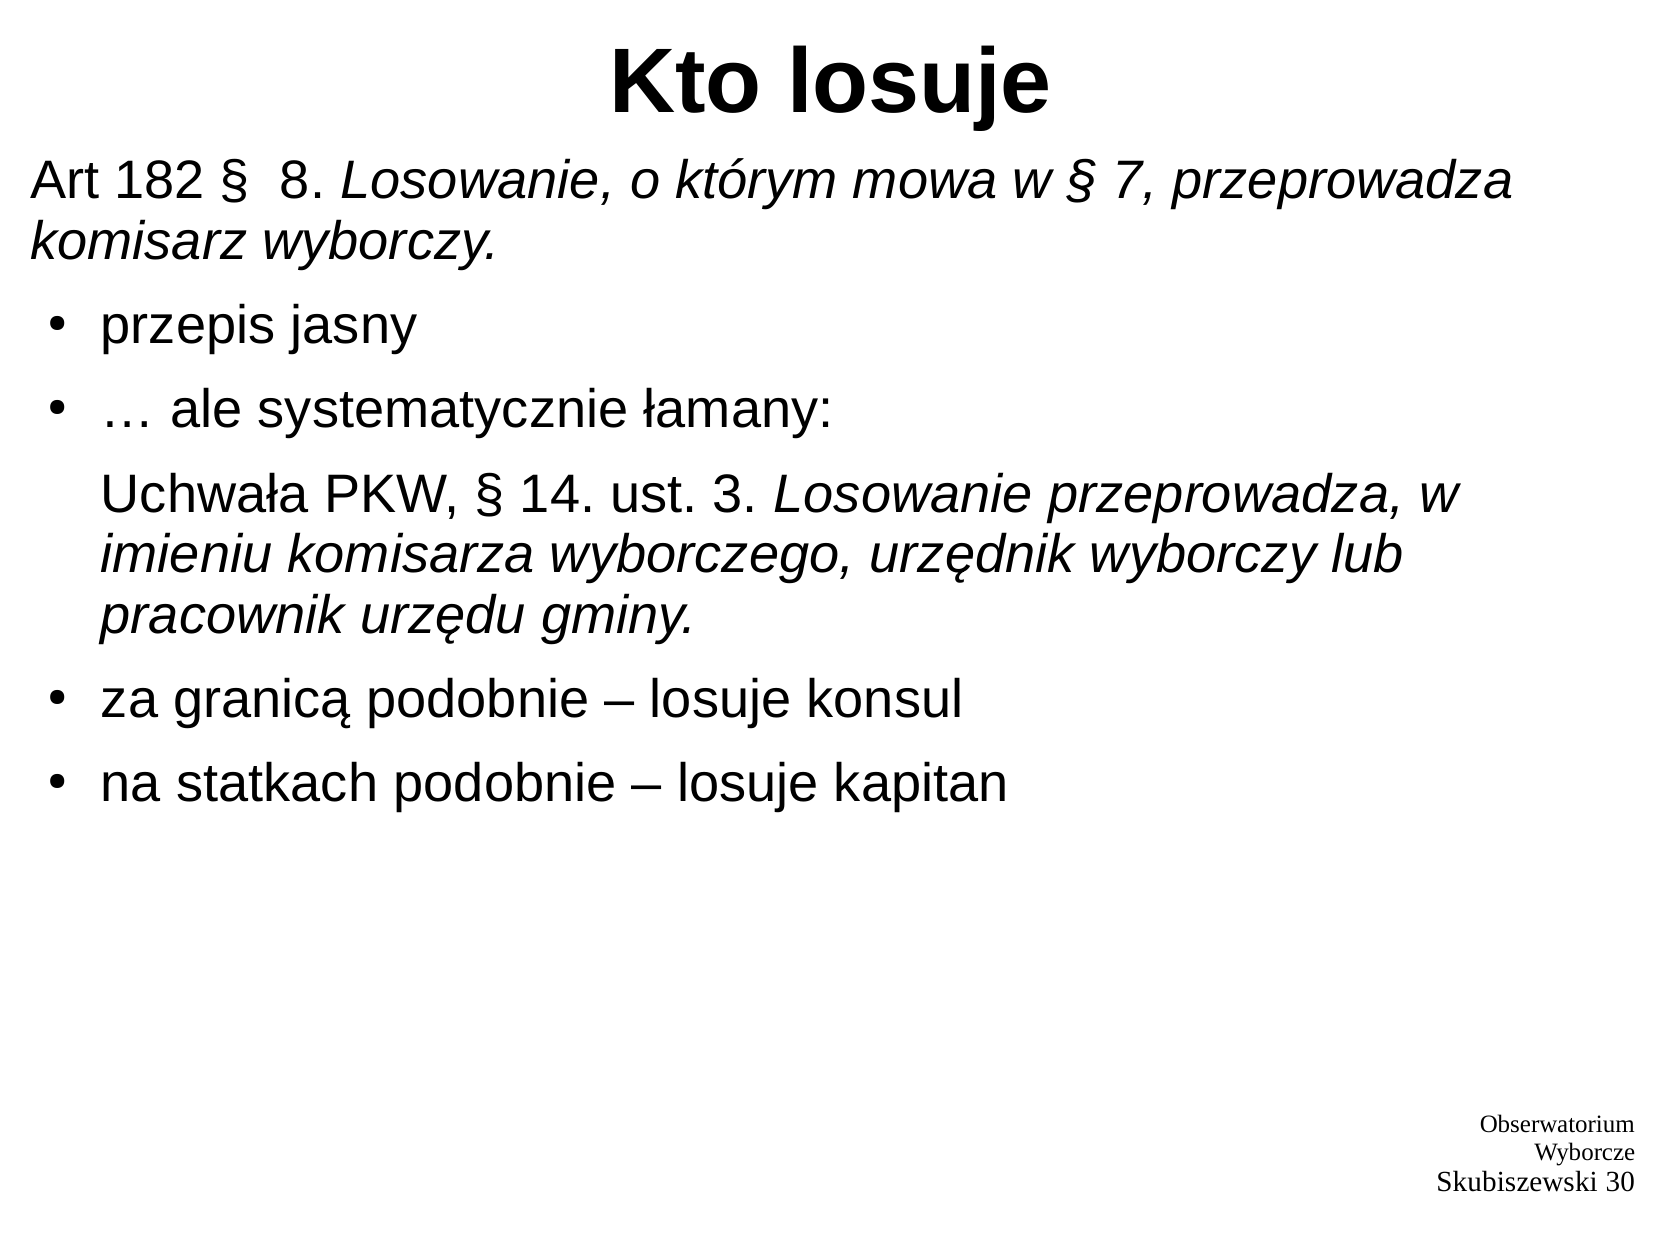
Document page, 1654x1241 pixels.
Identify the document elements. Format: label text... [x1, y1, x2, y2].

title Kto losuje [86, 30, 1576, 150]
list Art 182 § 8. Losowanie, o którym mowa w § 7, przeprowadza komisarz wyborczy. przepis jasny … ale systematycznie łamany: Uchwała PKW, § 14. ust. 3. Losowanie przeprowadza, w imieniu komisarza wyborczego, urzędnik wyborczy lub pracownik urzędu gminy. za granicą podobnie – losuje konsul na statkach podobnie – losuje kapitan [30, 150, 1621, 1216]
